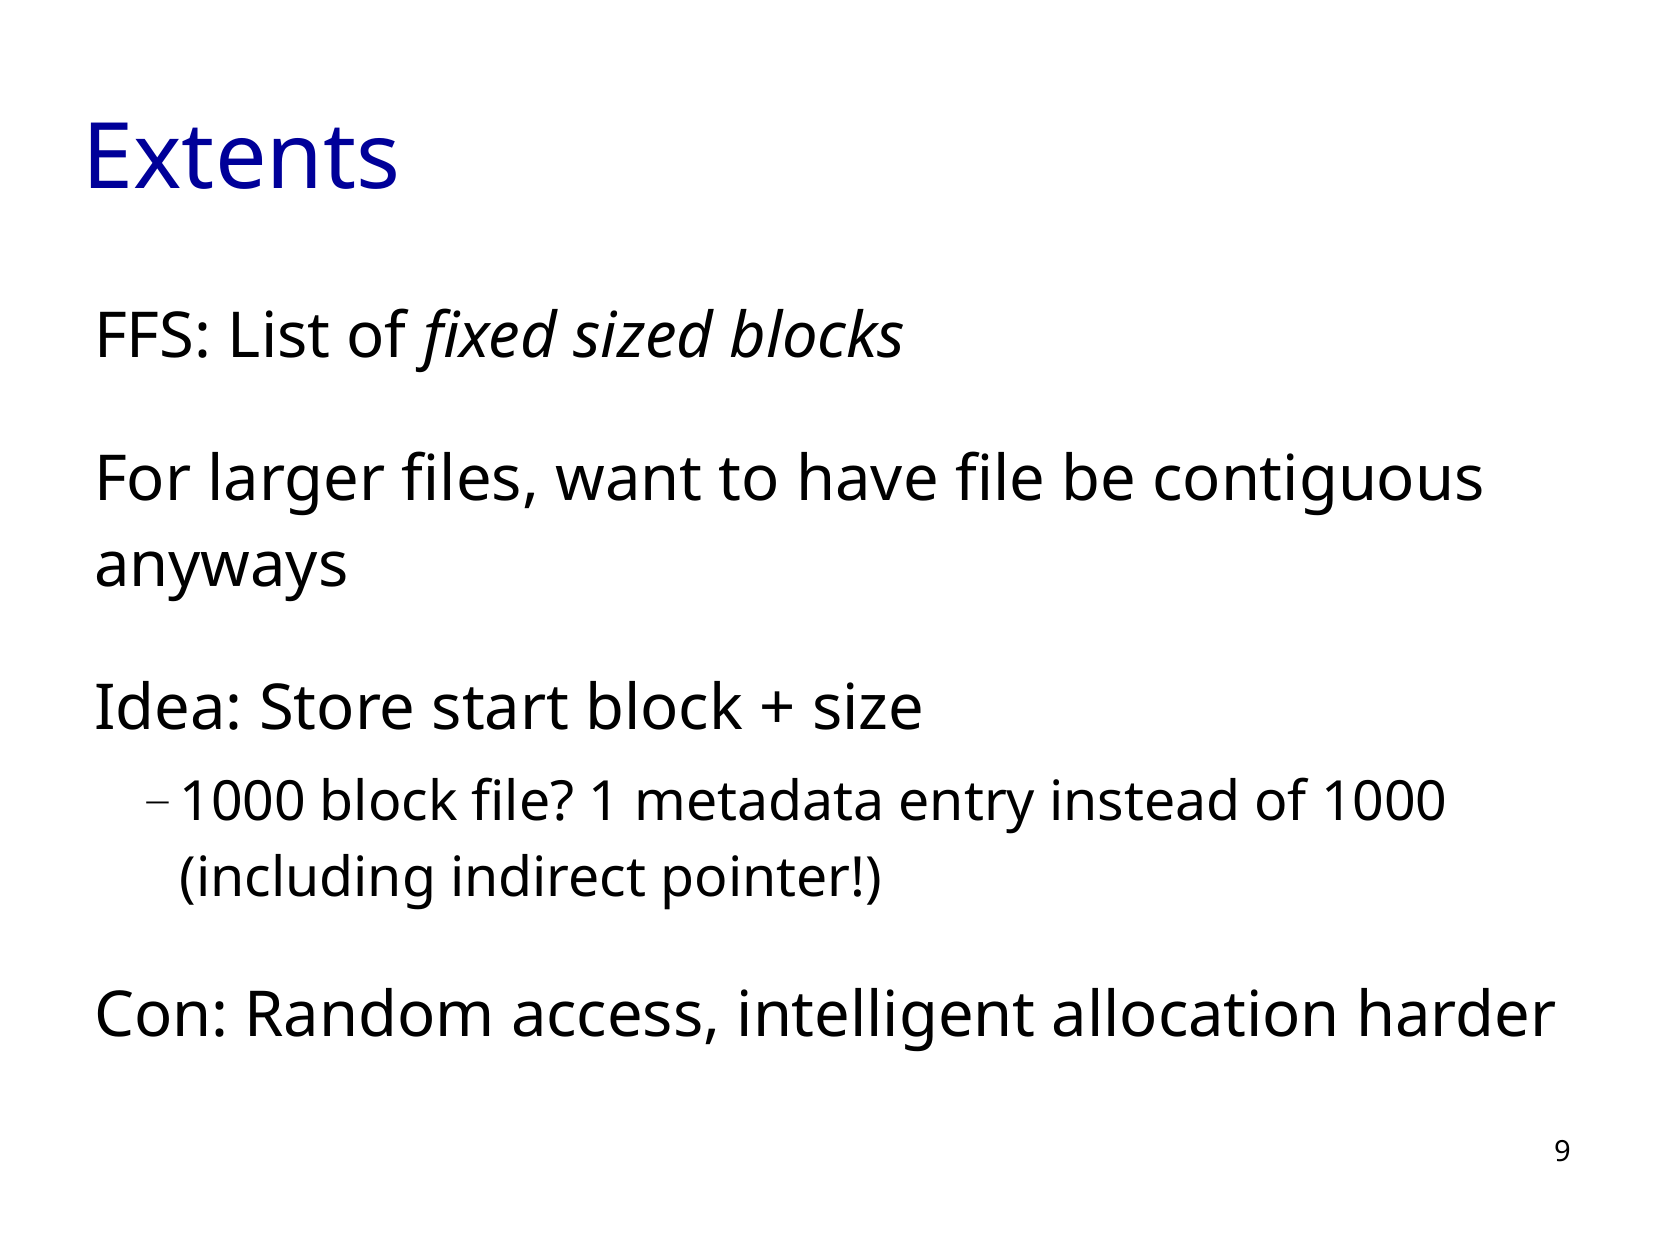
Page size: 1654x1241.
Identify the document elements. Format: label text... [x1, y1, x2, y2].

title Extents [82, 49, 1571, 257]
list FFS: List of fixed sized blocks For larger files, want to have file be contiguous anyways Idea: Store start block + size 1000 block file? 1 metadata entry instead of 1000 (including indirect pointer!) Con: Random access, intelligent allocation harder [60, 290, 1571, 1096]
